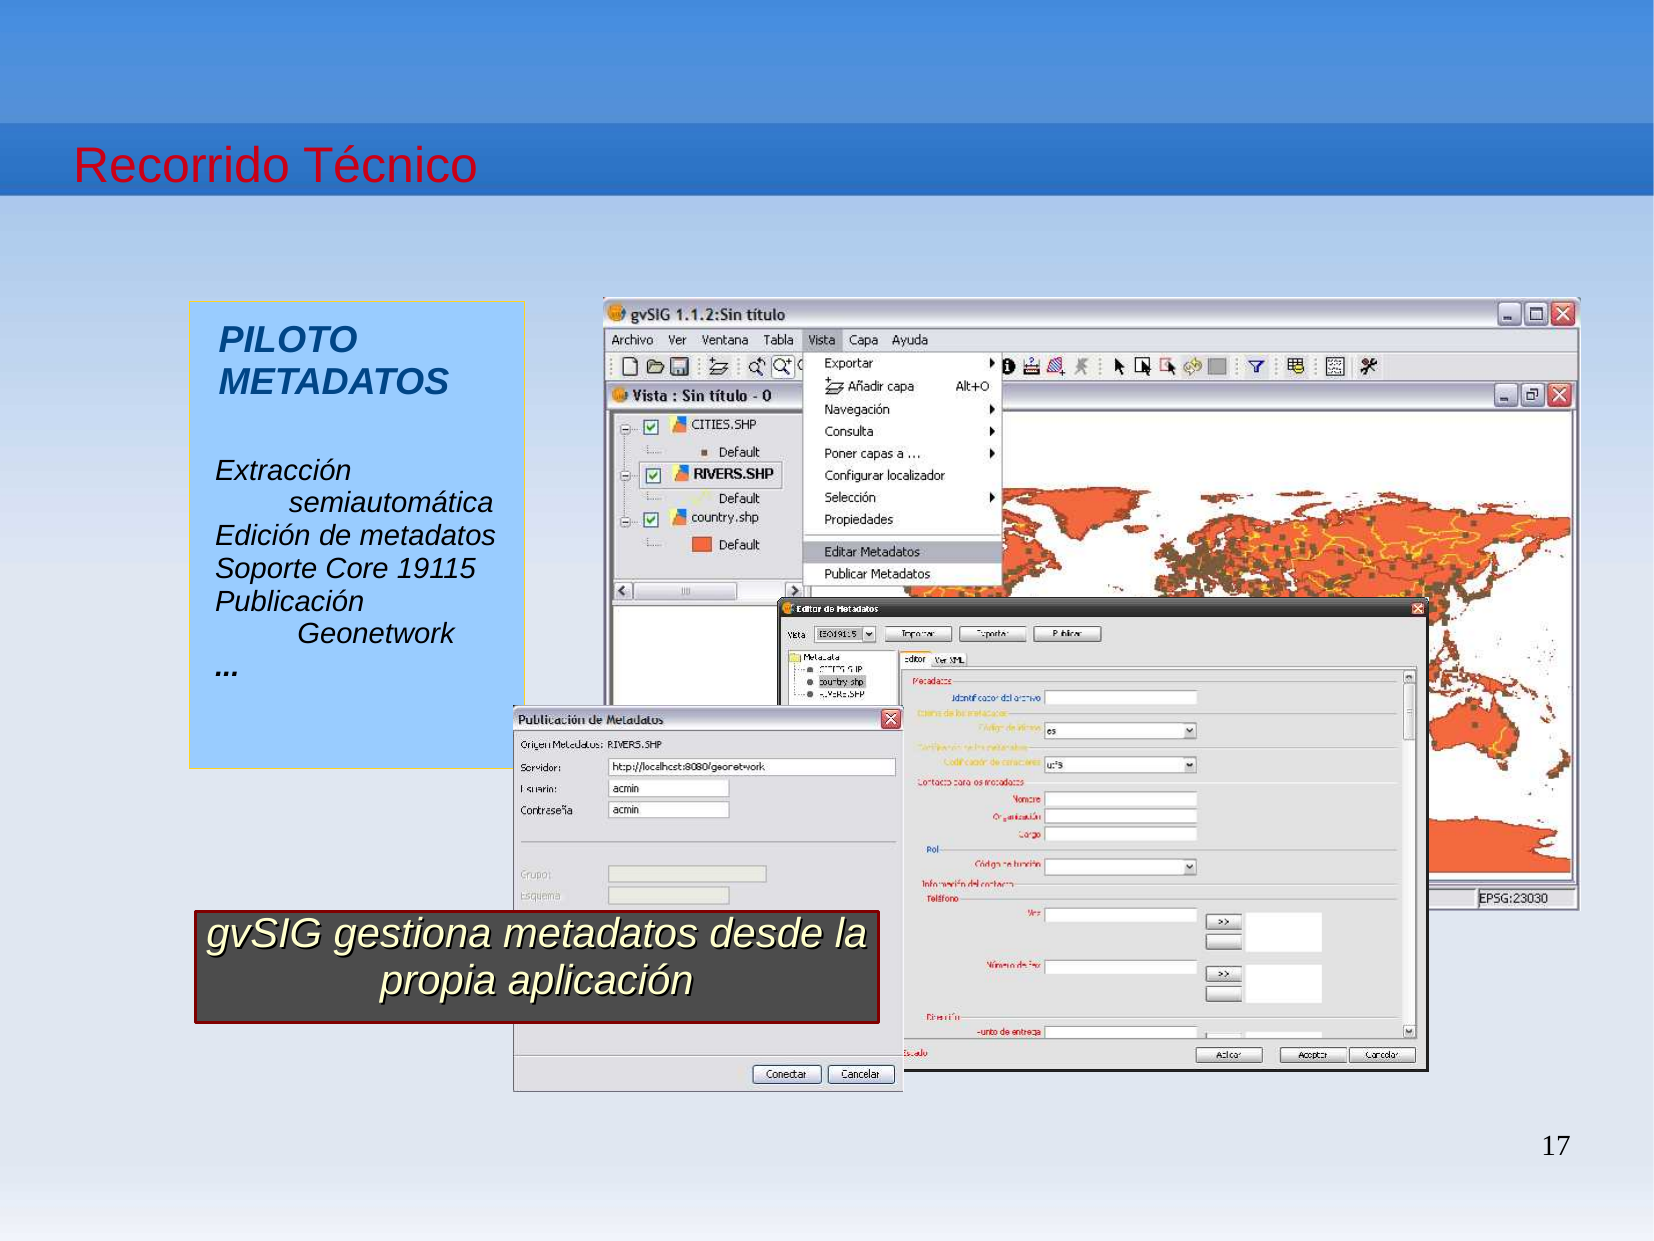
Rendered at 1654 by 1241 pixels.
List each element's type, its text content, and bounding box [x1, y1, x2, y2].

text_box PILOTO METADATOS [203, 310, 506, 413]
text_box Recorrido Técnico [59, 129, 494, 207]
text_box Extracción semiautomática Edición de metadatos Soporte Core 19115 Publicación Geonetwork ... [200, 413, 543, 731]
text_box gvSIG gestiona metadatos desde la propia aplicación [195, 911, 879, 1023]
text_box [189, 301, 525, 769]
picture [0, 0, 1654, 1241]
